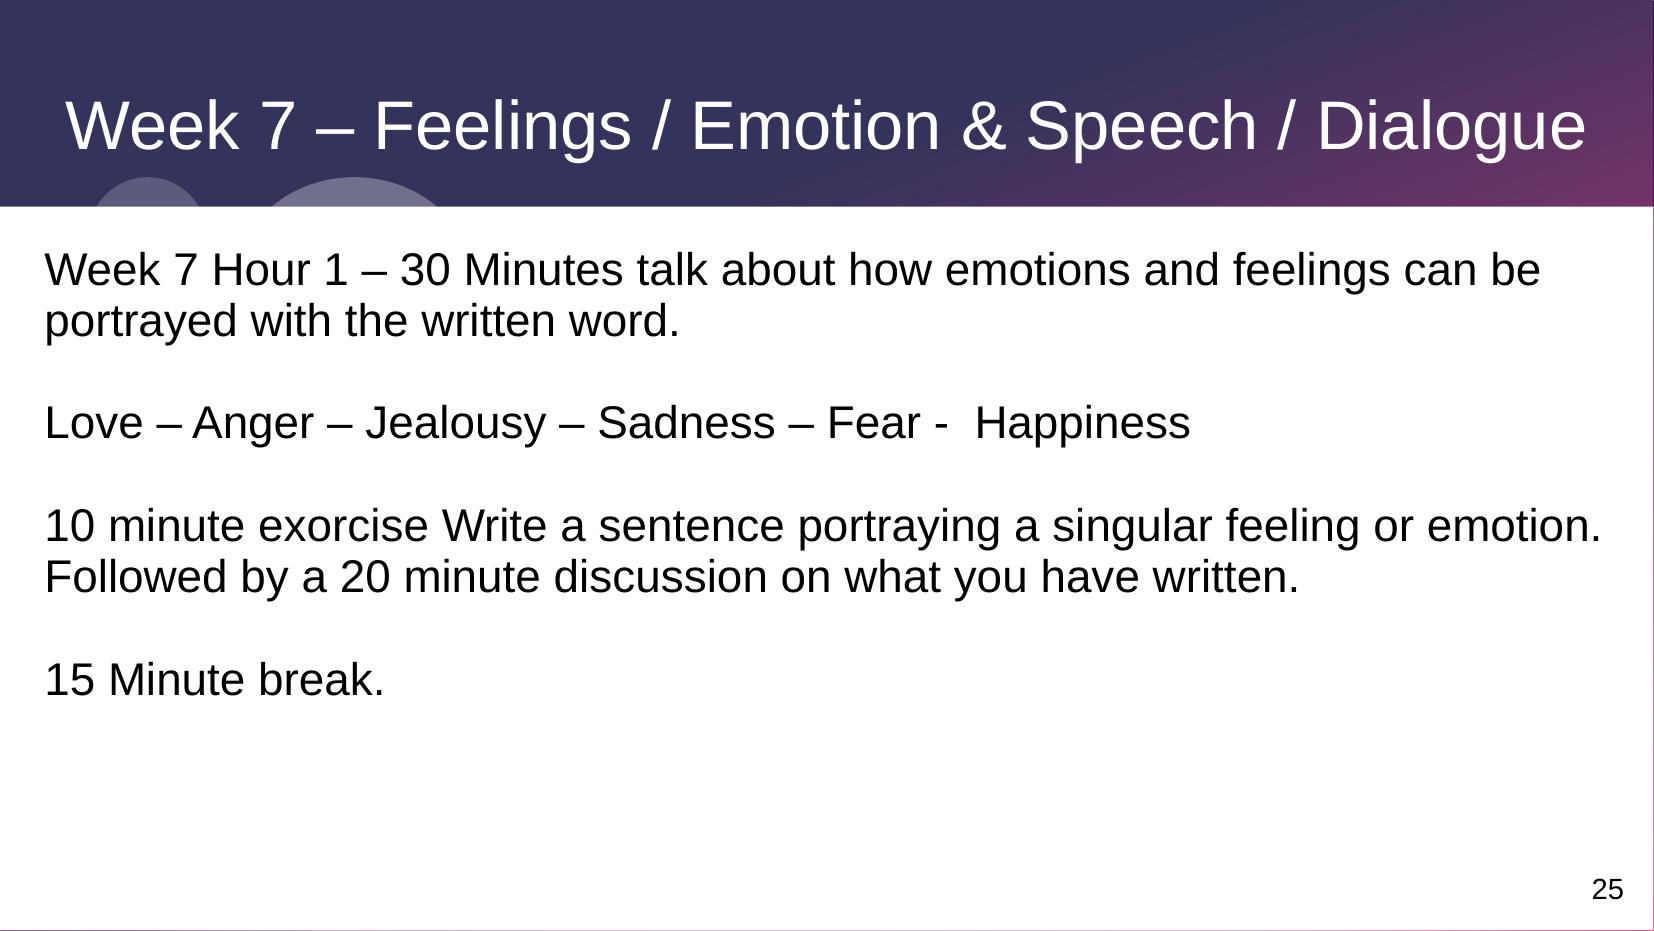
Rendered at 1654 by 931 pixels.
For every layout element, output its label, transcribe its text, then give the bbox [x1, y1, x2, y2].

text_box Week 7 Hour 1 – 30 Minutes talk about how emotions and feelings can be portrayed with the written word. Love – Anger – Jealousy – Sadness – Fear - Happiness 10 minute exorcise Write a sentence portraying a singular feeling or emotion. Followed by a 20 minute discussion on what you have written. 15 Minute break. [29, 236, 1625, 916]
title Week 7 – Feelings / Emotion & Speech / Dialogue [29, 44, 1625, 207]
